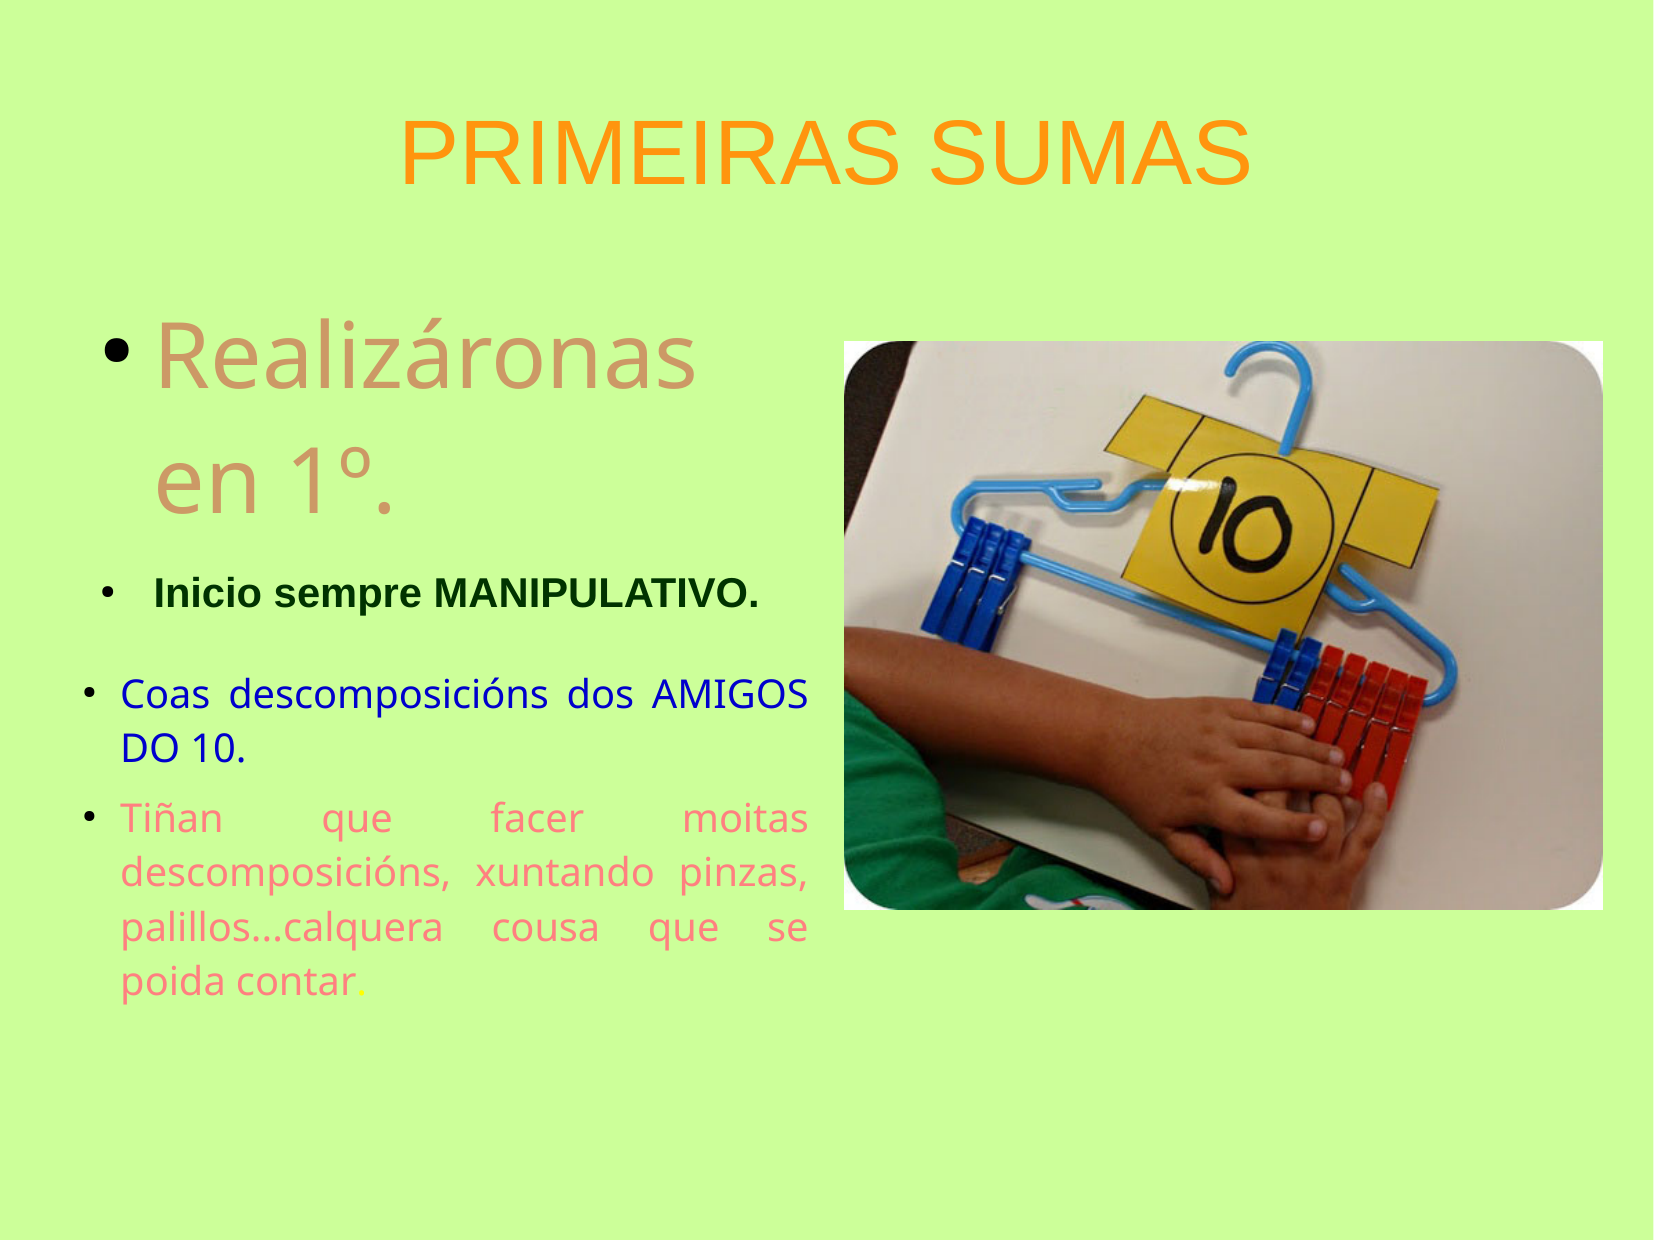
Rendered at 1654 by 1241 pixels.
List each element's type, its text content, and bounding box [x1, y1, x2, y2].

title PRIMEIRAS SUMAS [82, 49, 1571, 257]
list Realizáronas en 1º. Inicio sempre MANIPULATIVO. [82, 290, 809, 634]
picture [844, 341, 1603, 910]
list Coas descomposicións dos AMIGOS DO 10. Tiñan que facer moitas descomposicións, xuntando pinzas, palillos...calquera cousa que se poida contar. [82, 665, 809, 1009]
